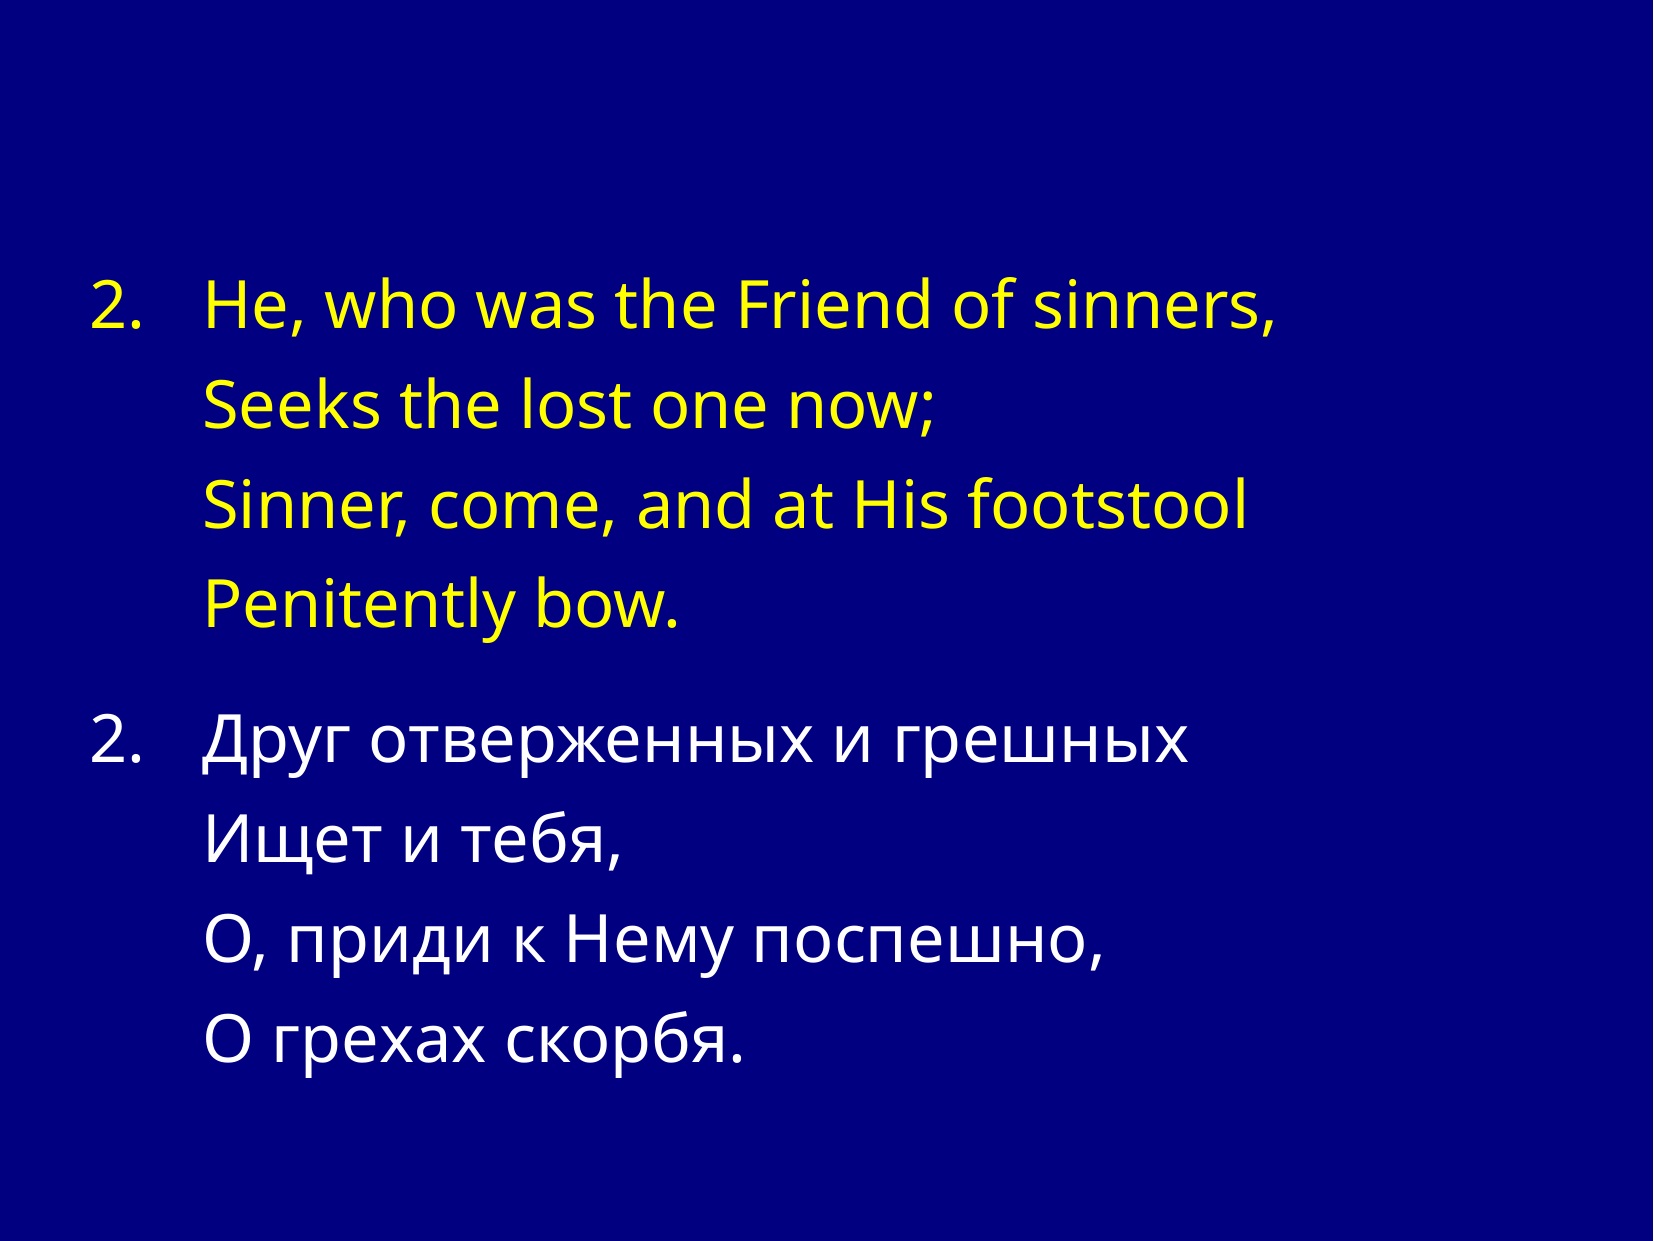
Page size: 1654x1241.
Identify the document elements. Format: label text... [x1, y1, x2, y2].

text_box 2. Друг отверженных и грешных Ищет и тебя, О, приди к Нему поспешно, О грехах скорбя. [75, 675, 1576, 1163]
text_box 2. He, who was the Friend of sinners, Seeks the lost one now; Sinner, come, and at His footstool Penitently bow. [75, 150, 1576, 638]
